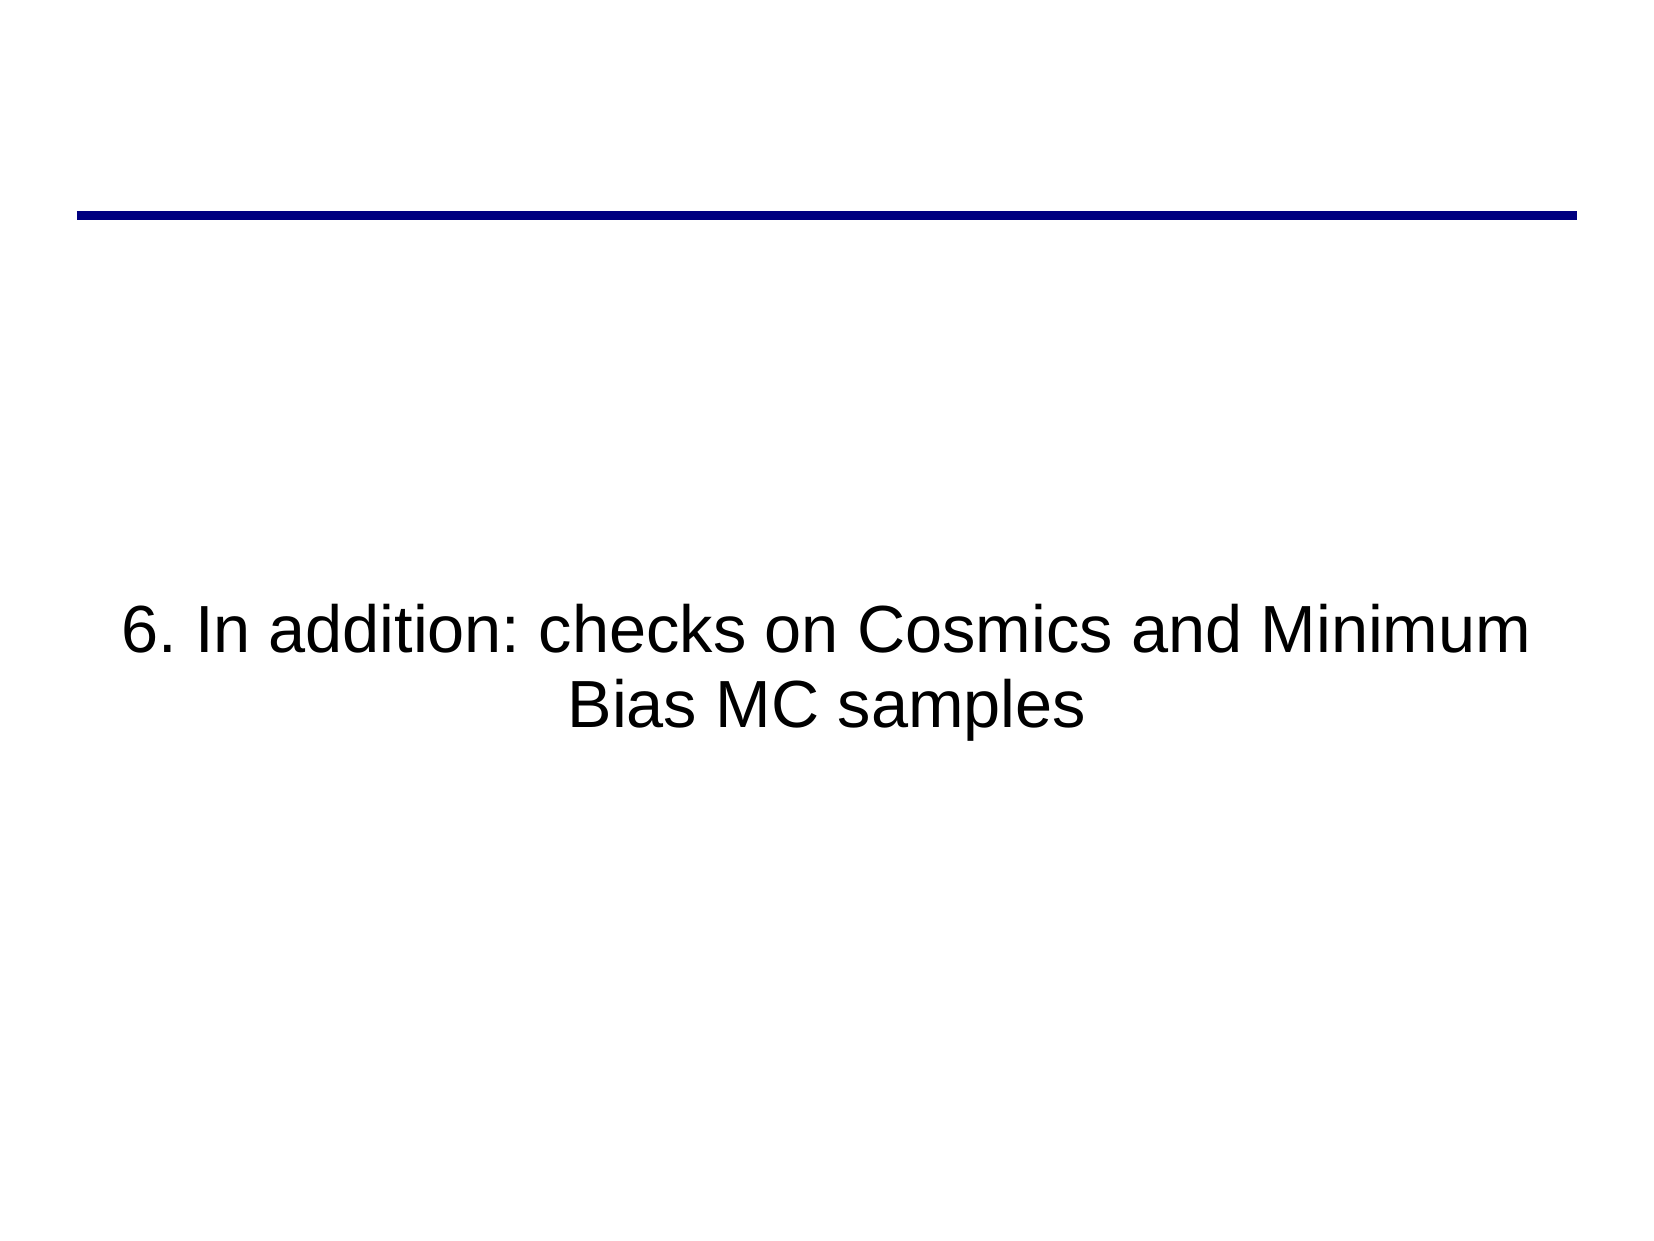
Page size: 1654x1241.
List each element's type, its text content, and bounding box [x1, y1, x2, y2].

subtitle 6. In addition: checks on Cosmics and Minimum Bias MC samples [82, 232, 1571, 1102]
